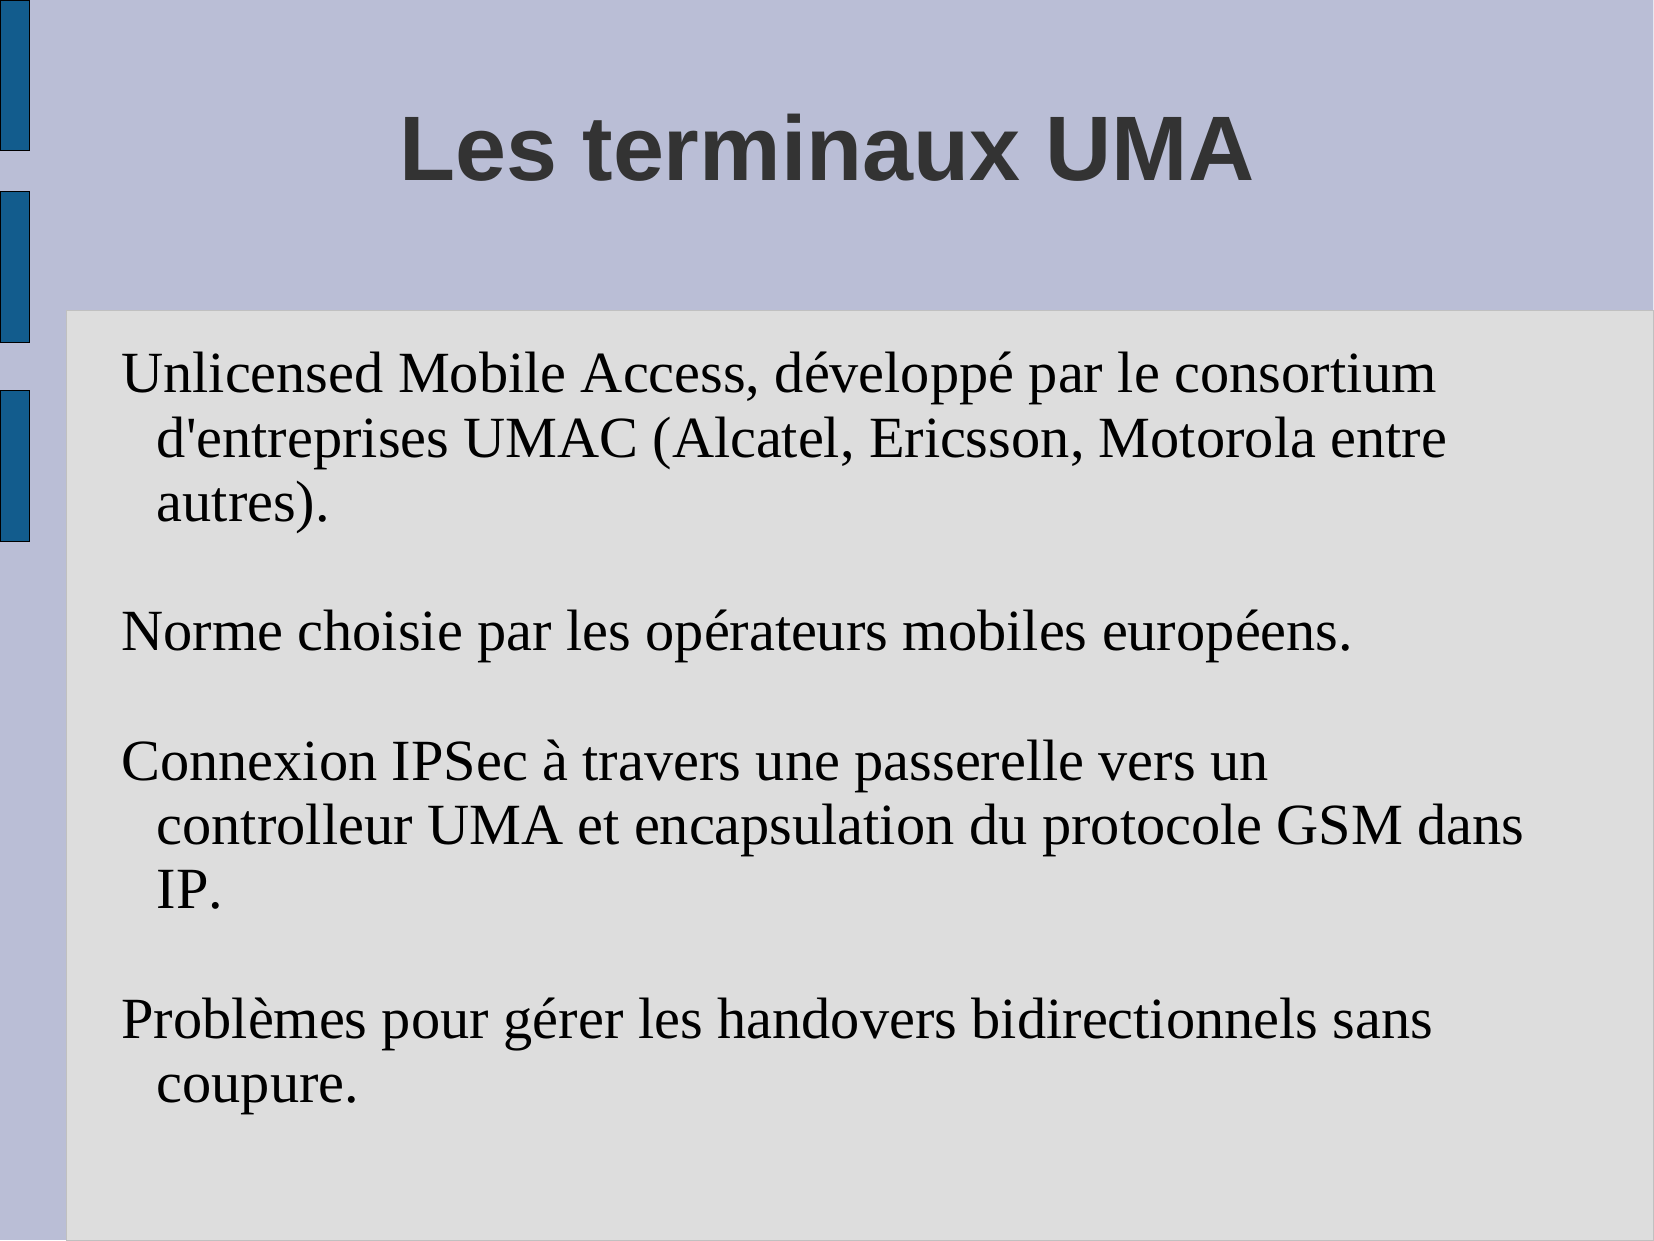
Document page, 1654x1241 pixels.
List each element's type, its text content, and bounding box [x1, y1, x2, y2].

subtitle Unlicensed Mobile Access, développé par le consortium d'entreprises UMAC (Alcatel, Ericsson, Motorola entre autres). Norme choisie par les opérateurs mobiles européens. Connexion IPSec à travers une passerelle vers un controlleur UMA et encapsulation du protocole GSM dans IP. Problèmes pour gérer les handovers bidirectionnels sans coupure. [121, 295, 1534, 1235]
title Les terminaux UMA [121, 91, 1534, 207]
